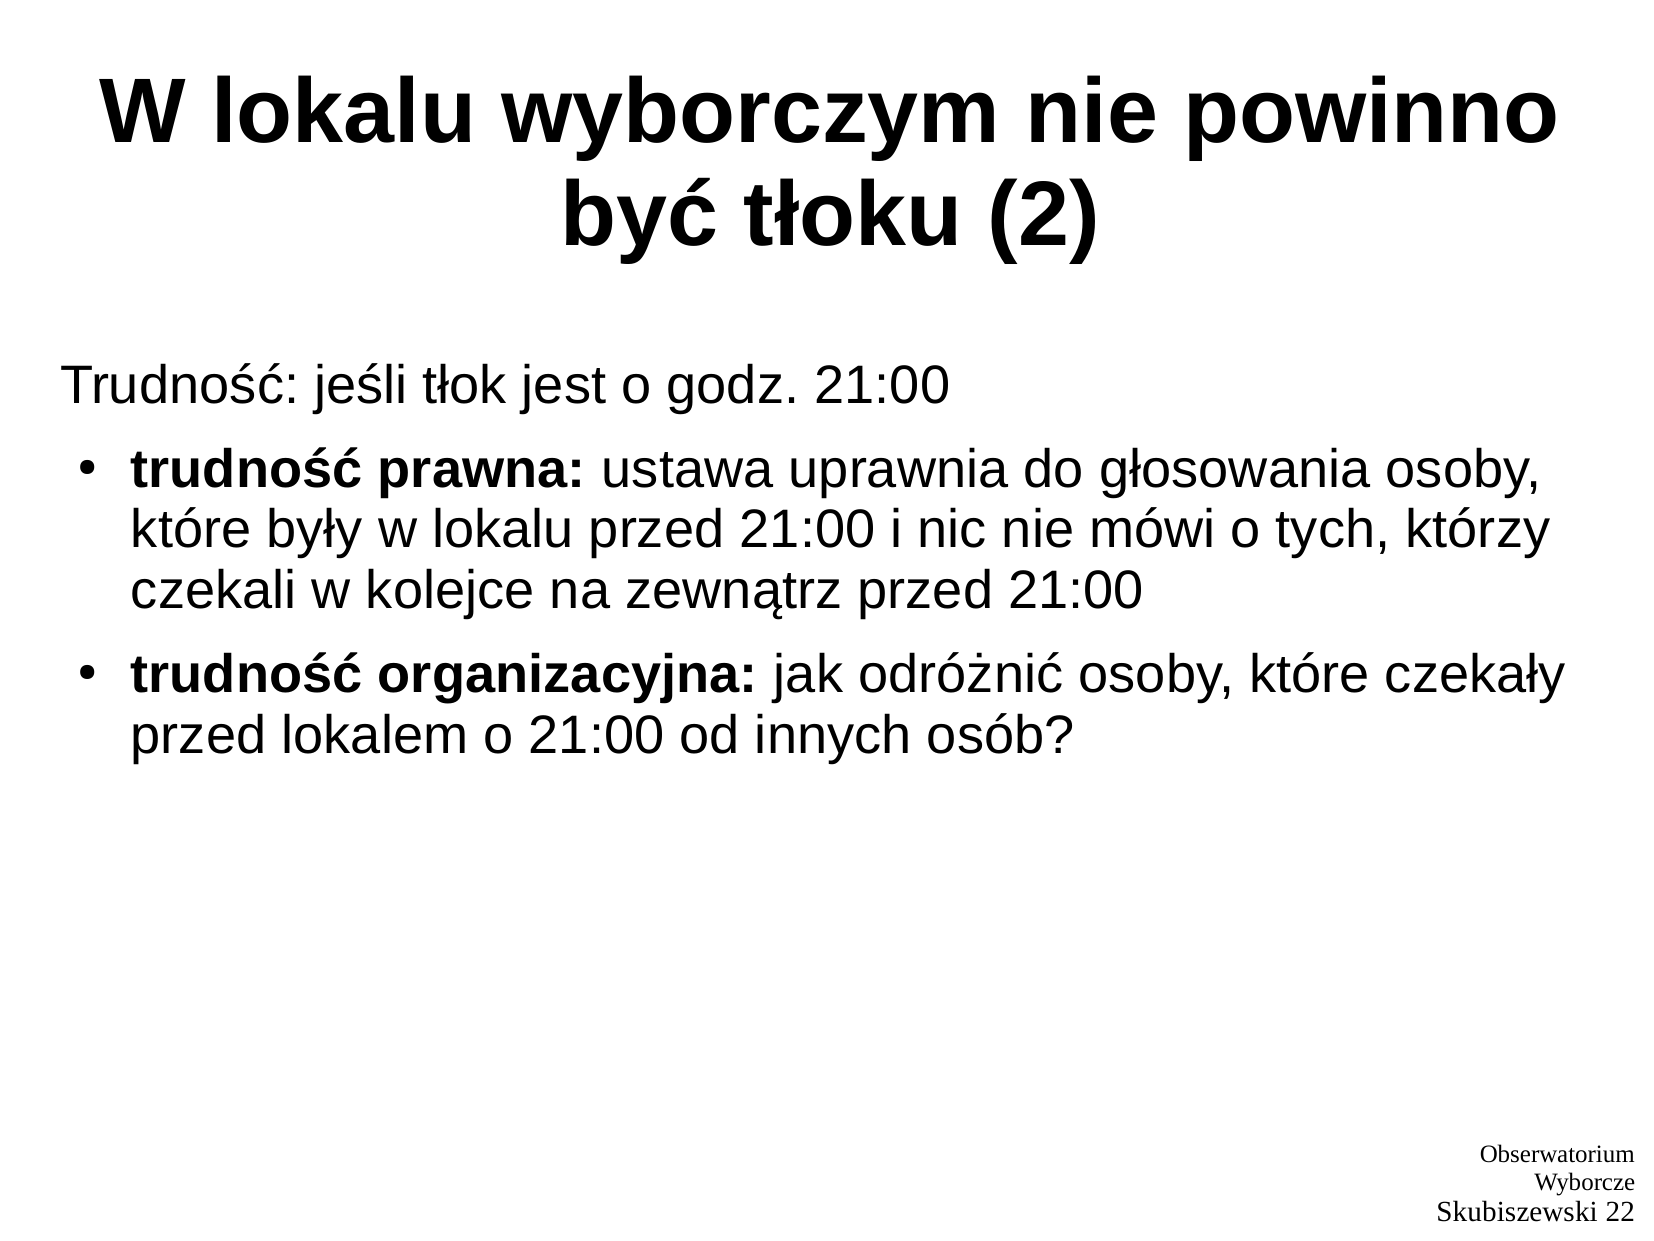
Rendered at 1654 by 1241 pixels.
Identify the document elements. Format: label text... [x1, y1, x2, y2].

title W lokalu wyborczym nie powinno być tłoku (2) [86, 60, 1575, 266]
list Trudność: jeśli tłok jest o godz. 21:00 trudność prawna: ustawa uprawnia do głosowania osoby, które były w lokalu przed 21:00 i nic nie mówi o tych, którzy czekali w kolejce na zewnątrz przed 21:00 trudność organizacyjna: jak odróżnić osoby, które czekały przed lokalem o 21:00 od innych osób? [60, 270, 1613, 1171]
text_box [819, 581, 850, 658]
